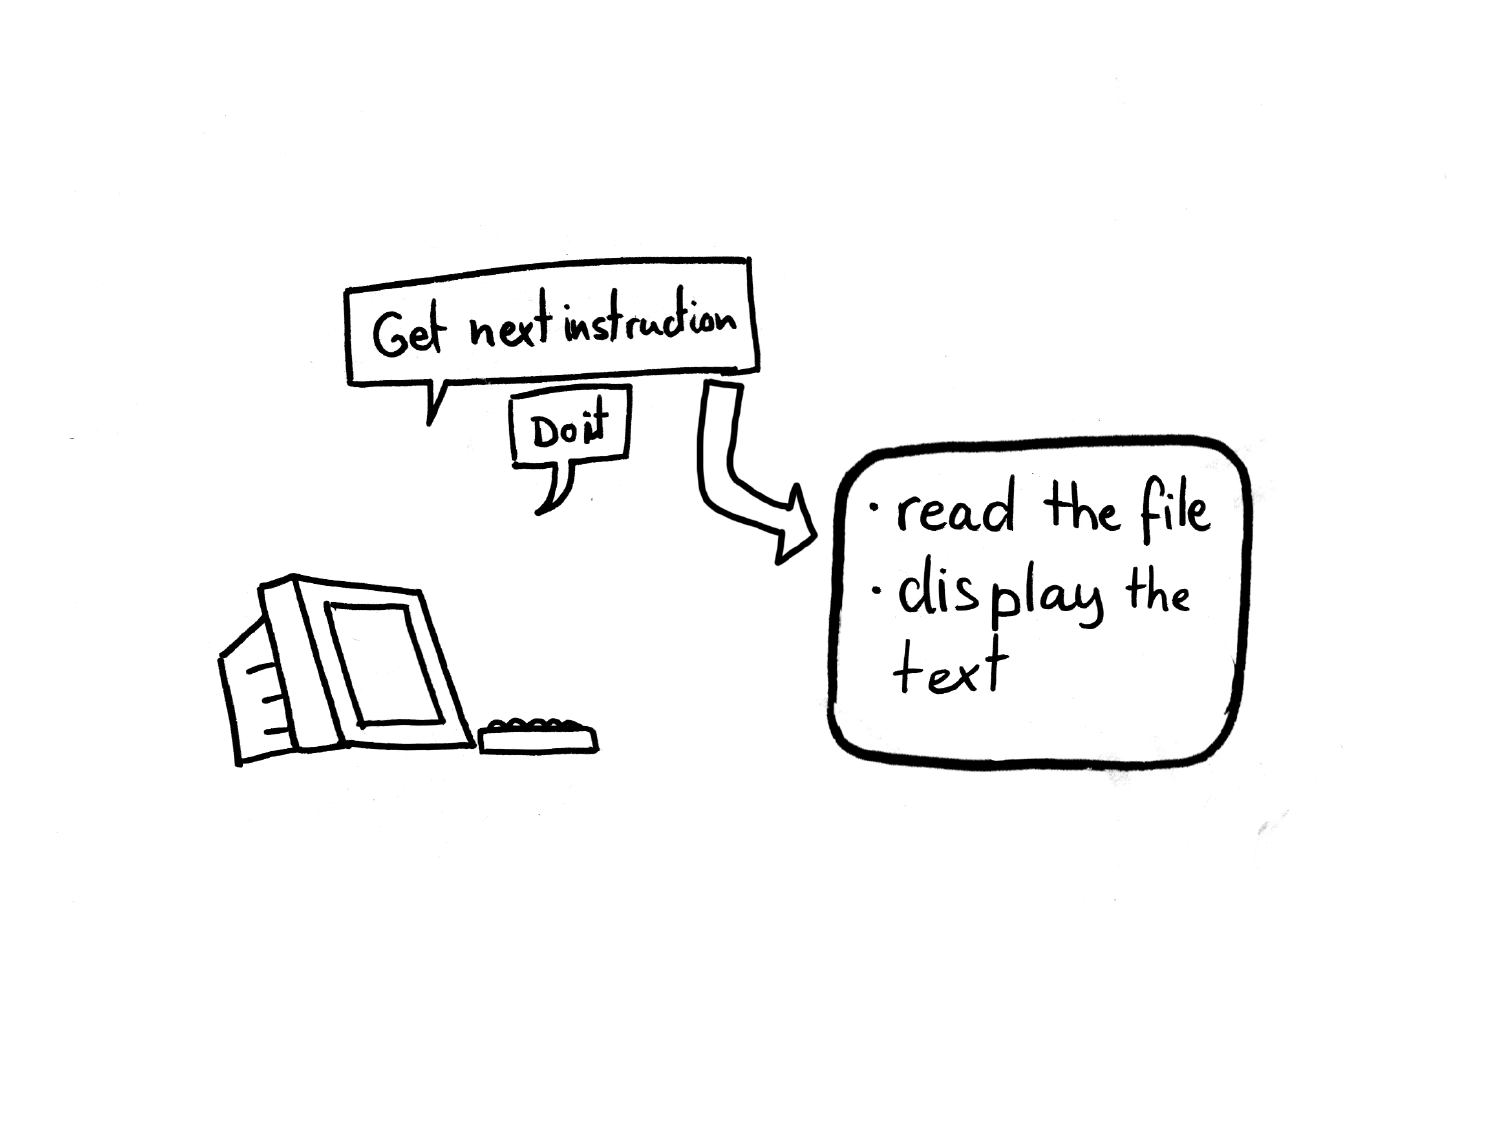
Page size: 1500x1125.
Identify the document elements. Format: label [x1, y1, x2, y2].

picture [53, 74, 1472, 976]
